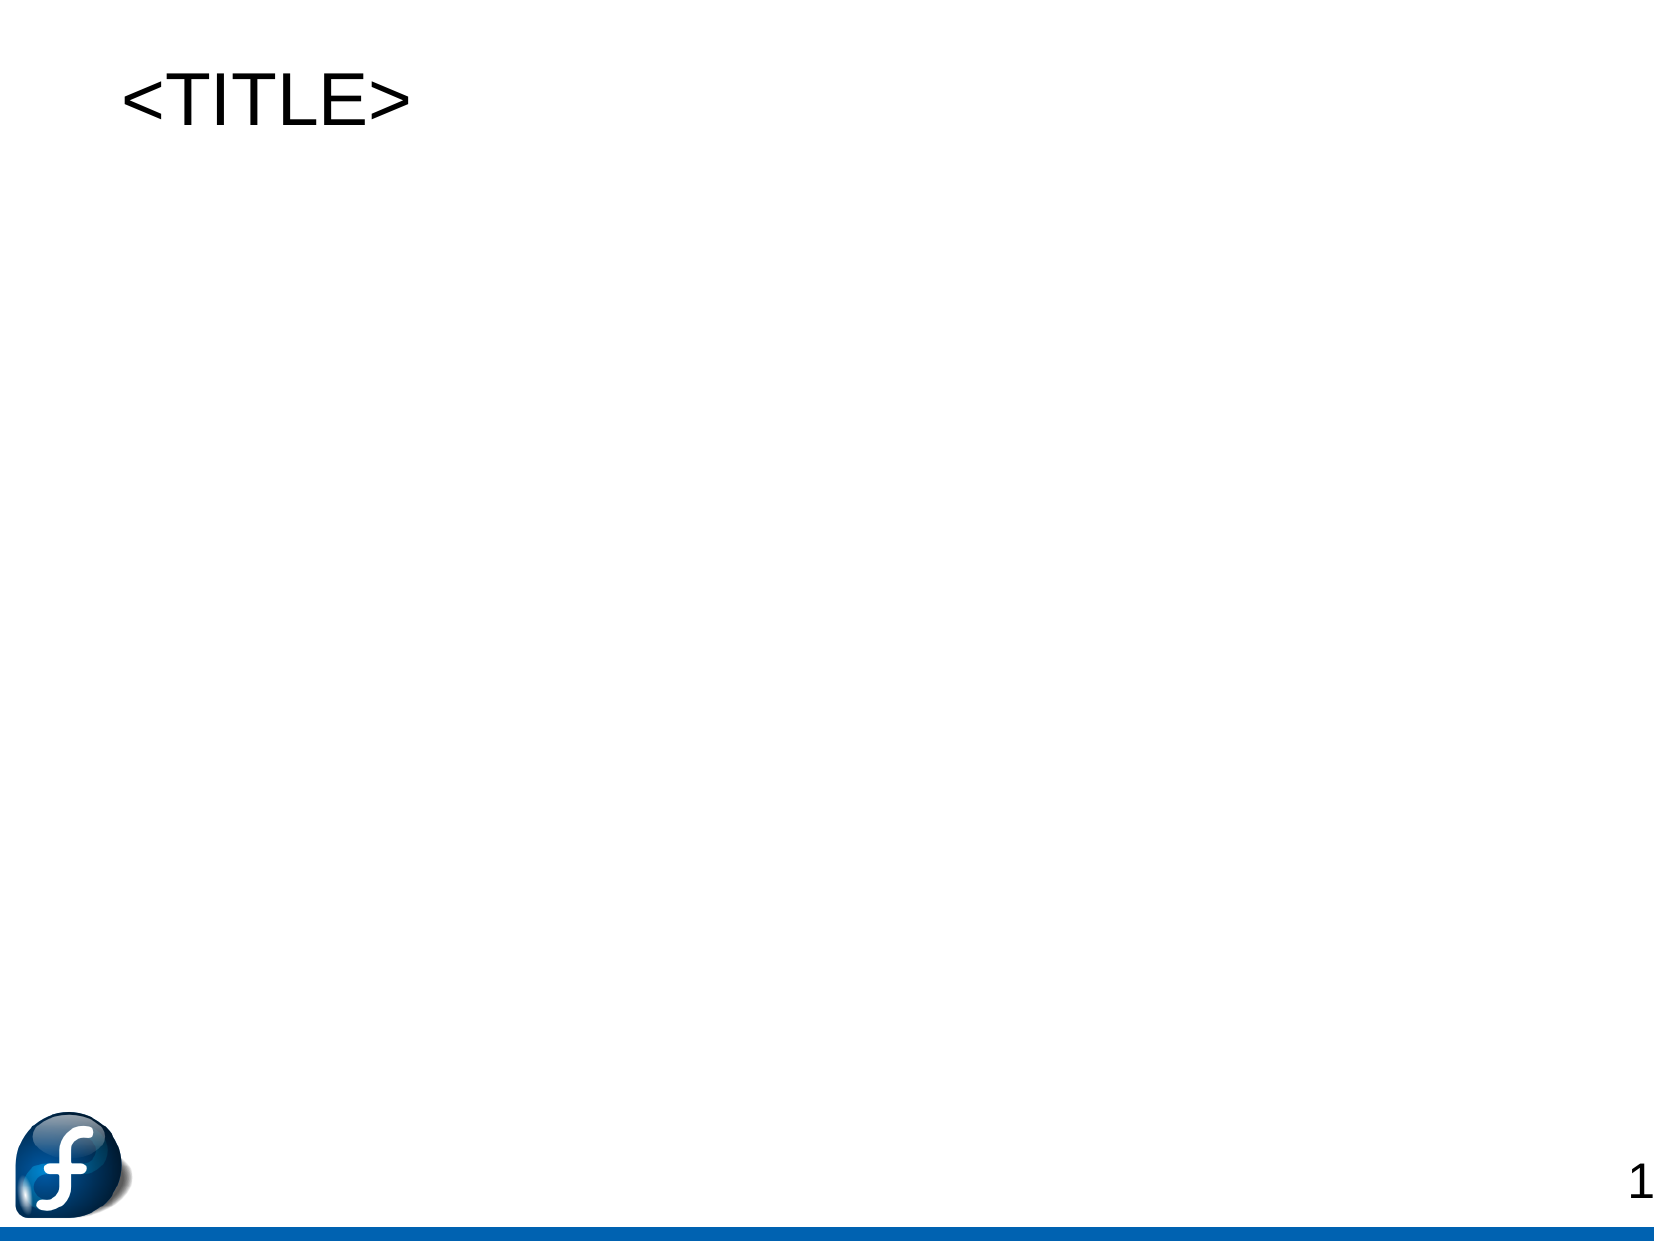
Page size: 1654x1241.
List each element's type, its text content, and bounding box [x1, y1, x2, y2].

title <TITLE> [121, 37, 1533, 161]
text_box 11 [1454, 1153, 1653, 1216]
picture [11, 1105, 133, 1227]
